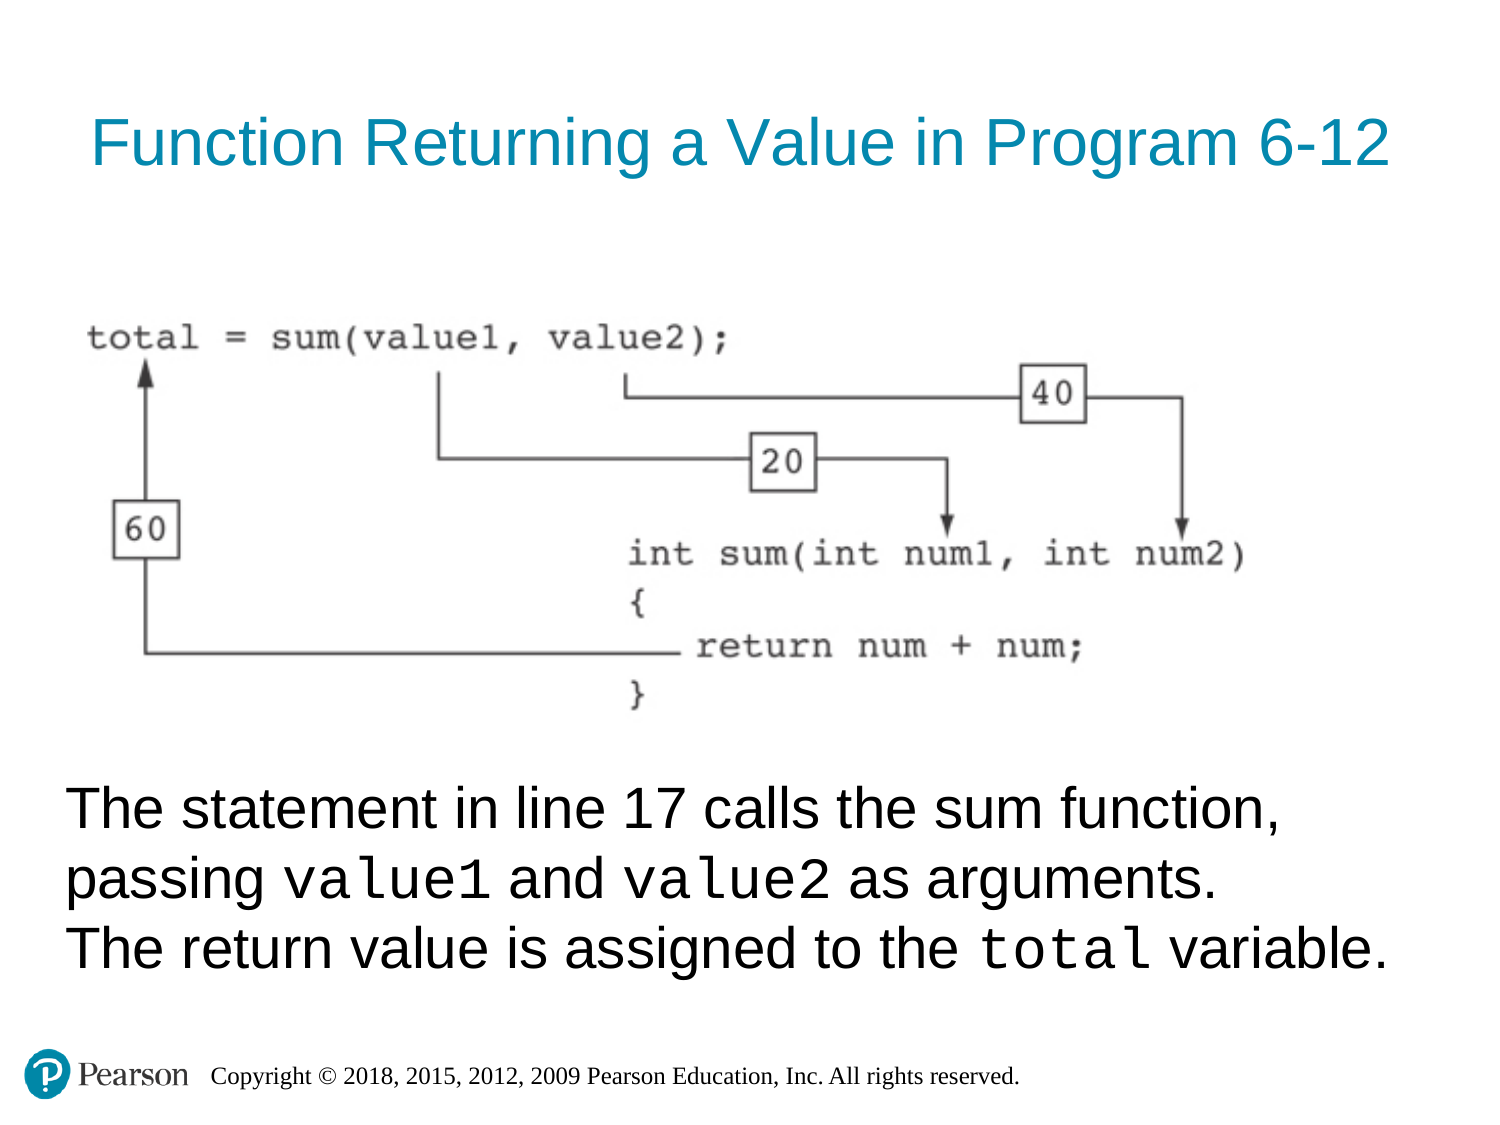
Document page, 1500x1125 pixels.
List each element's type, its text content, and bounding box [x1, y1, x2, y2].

title Function Returning a Value in Program 6-12 [75, 45, 1426, 233]
picture [87, 316, 1288, 725]
text_box The statement in line 17 calls the sum function, passing value1 and value2 as arguments. The return value is assigned to the total variable. [50, 762, 1451, 988]
